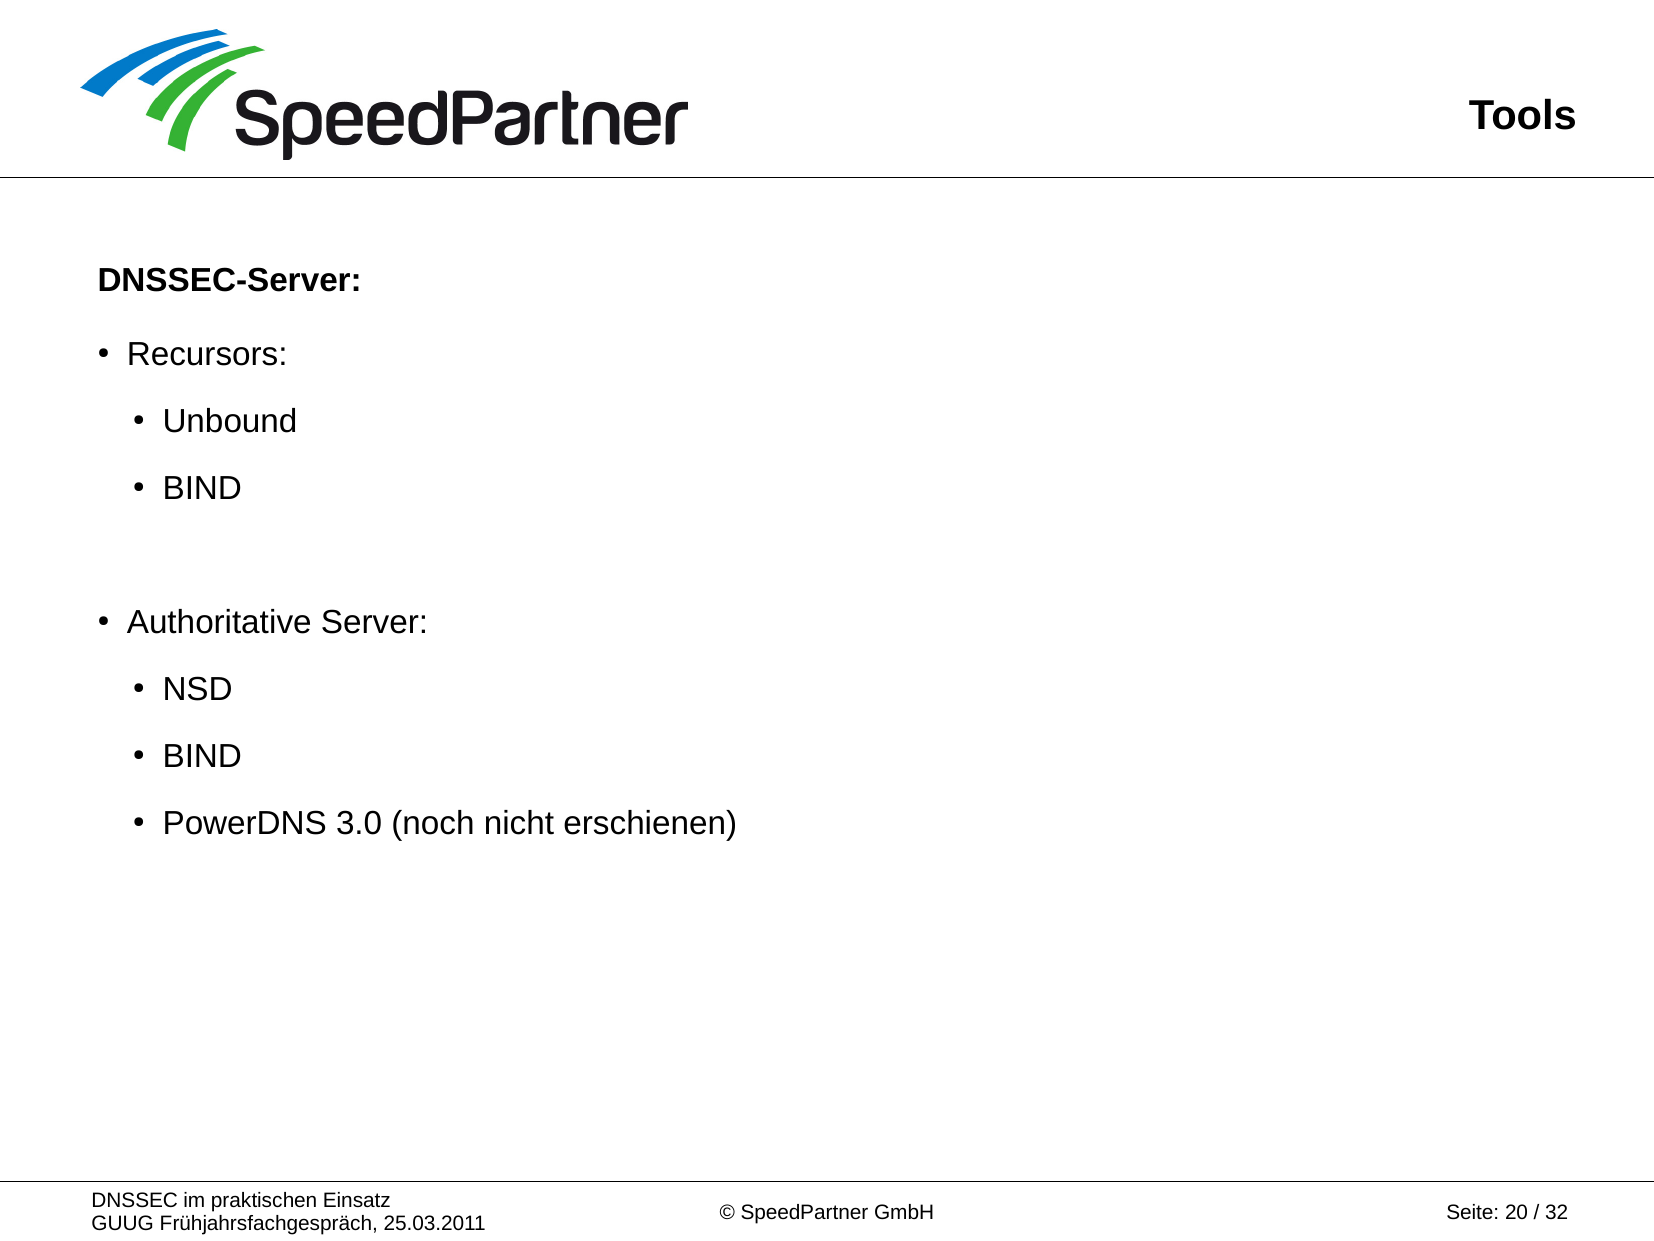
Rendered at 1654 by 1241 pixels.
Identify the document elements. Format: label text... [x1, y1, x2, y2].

picture [80, 29, 688, 160]
text_box DNSSEC-Server: Recursors: Unbound BIND Authoritative Server: NSD BIND PowerDNS 3.0 (noch nicht erschienen) [82, 253, 1565, 1151]
title Tools [590, 70, 1577, 160]
